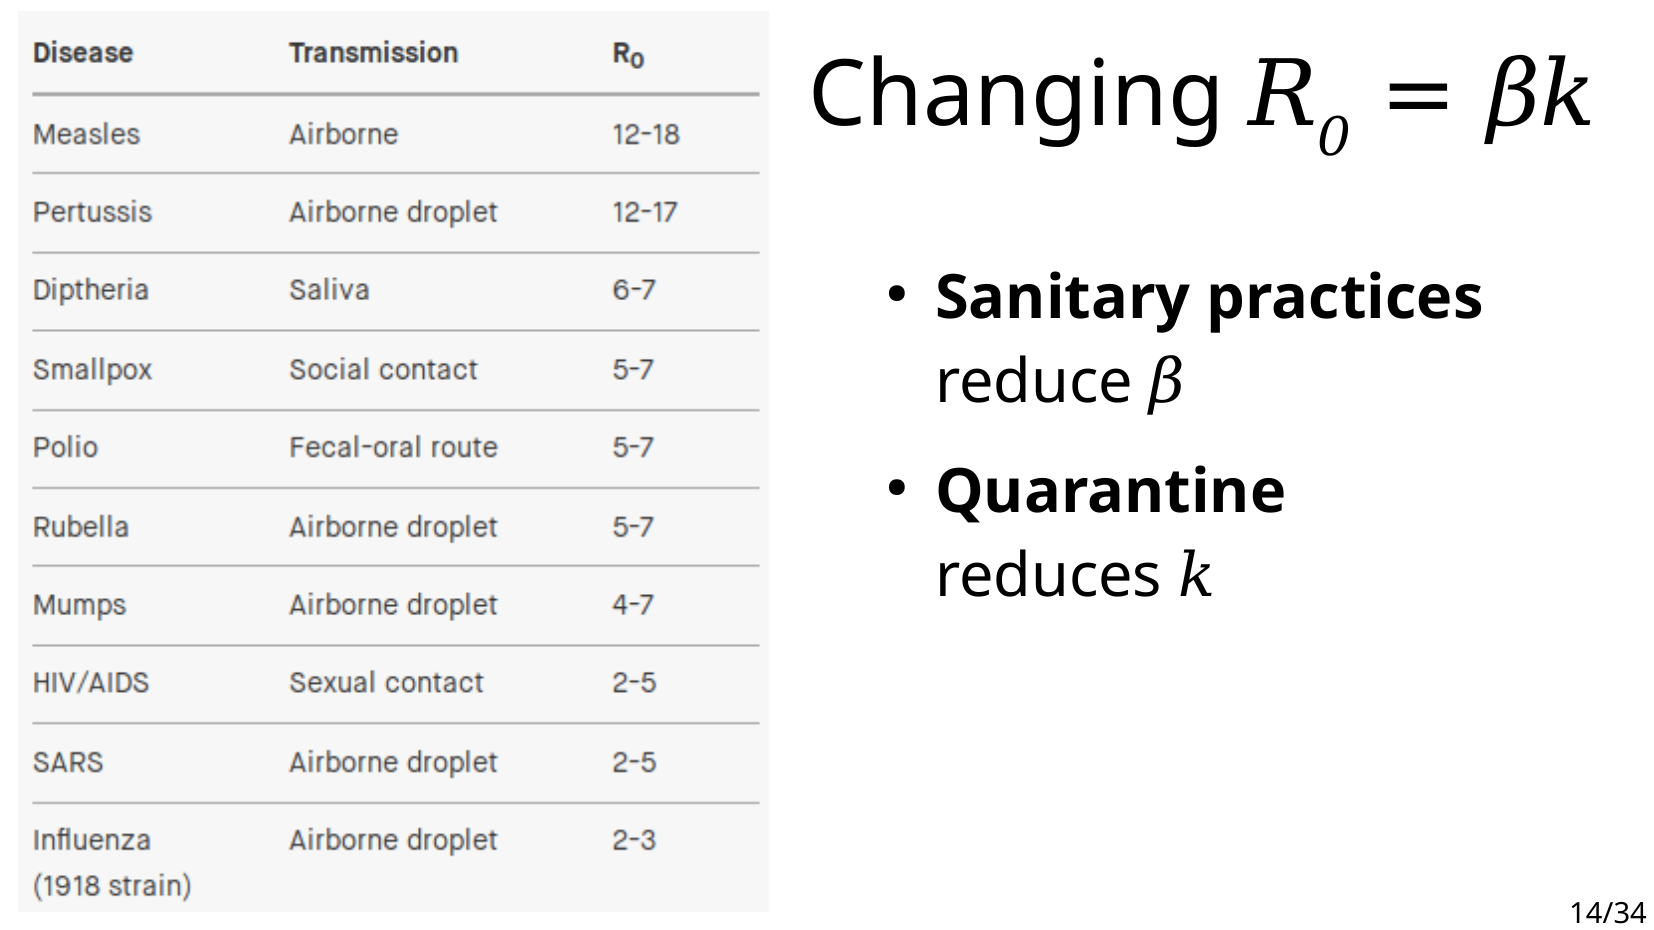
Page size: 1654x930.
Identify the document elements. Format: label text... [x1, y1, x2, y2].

title Changing R0 = βk [751, 0, 1653, 195]
list Sanitary practices reduce β Quarantine reduces k [870, 252, 1571, 616]
picture [17, 11, 770, 912]
